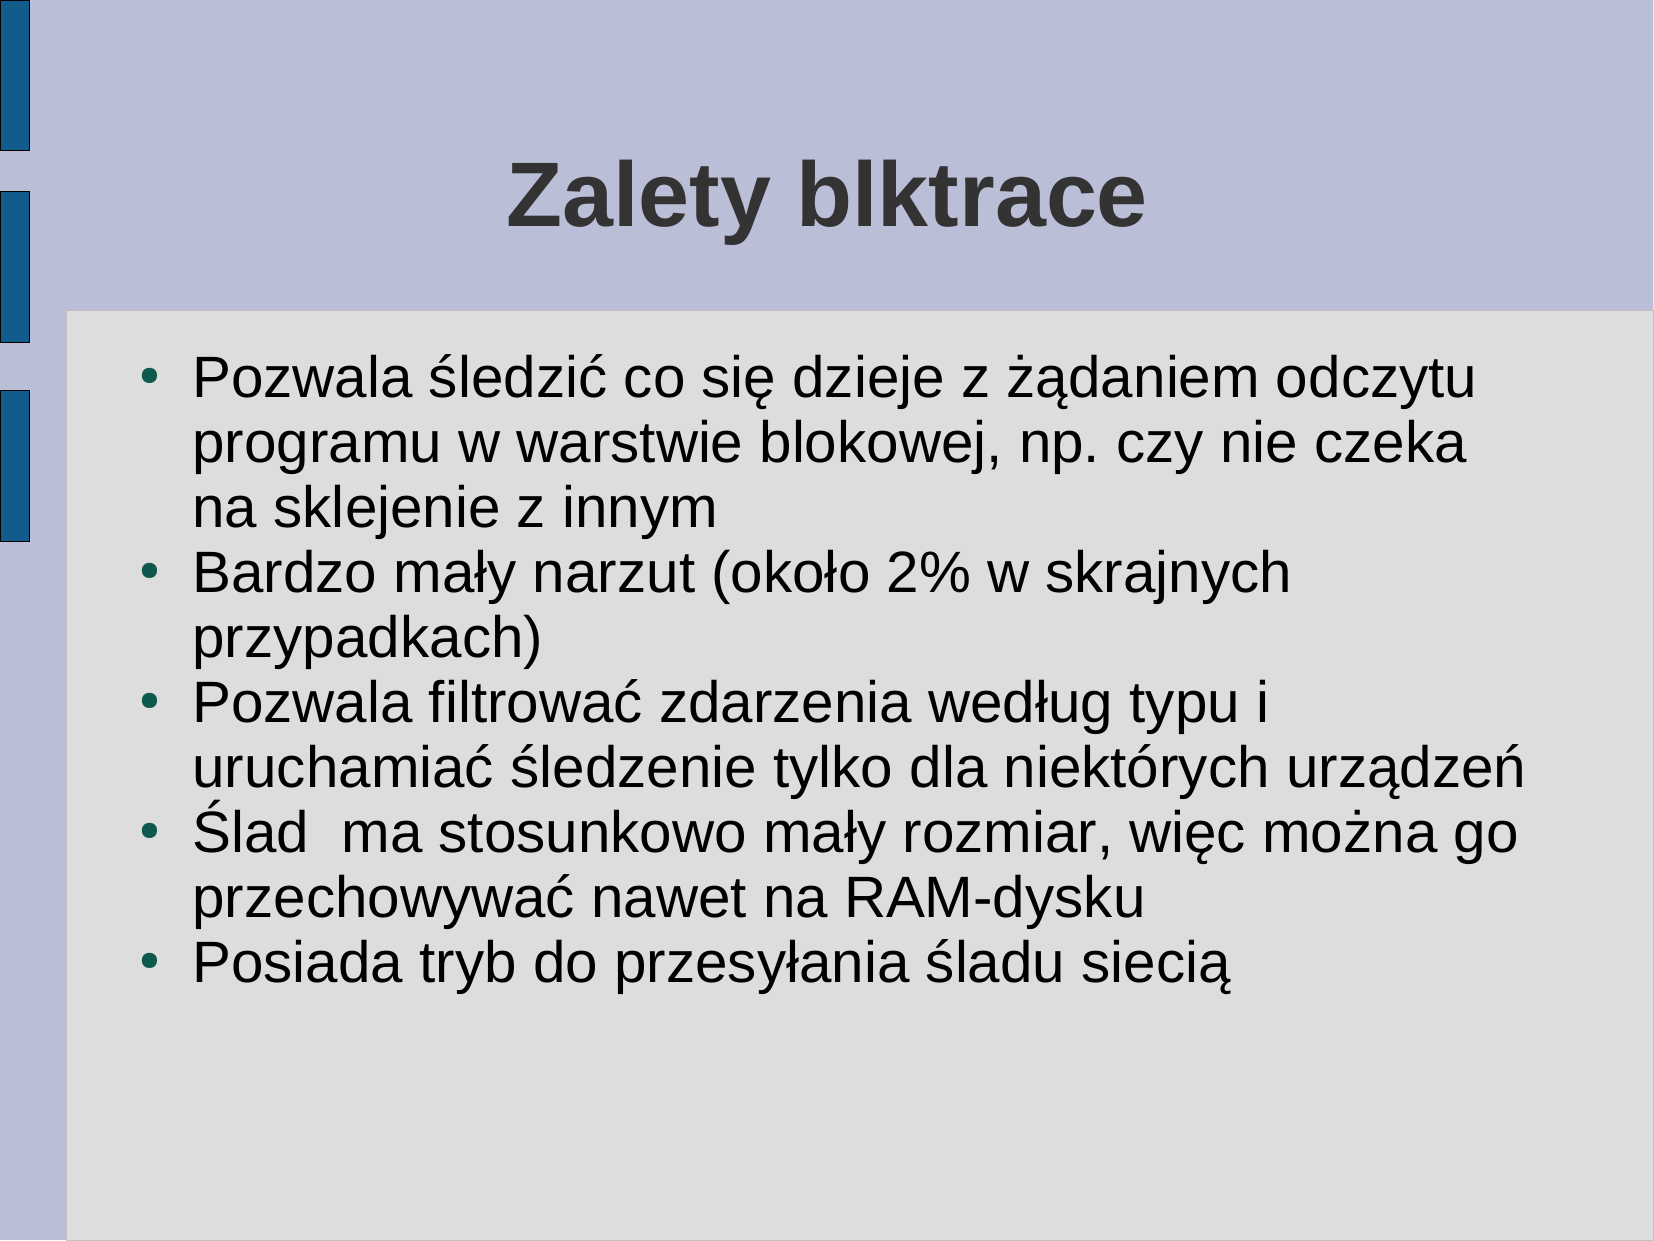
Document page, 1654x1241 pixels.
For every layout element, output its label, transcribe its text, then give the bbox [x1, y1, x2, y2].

title Zalety blktrace [121, 91, 1534, 299]
list Pozwala śledzić co się dzieje z żądaniem odczytu programu w warstwie blokowej, np. czy nie czeka na sklejenie z innym Bardzo mały narzut (około 2% w skrajnych przypadkach) Pozwala filtrować zdarzenia według typu i uruchamiać śledzenie tylko dla niektórych urządzeń Ślad ma stosunkowo mały rozmiar, więc można go przechowywać nawet na RAM-dysku Posiada tryb do przesyłania śladu siecią [121, 344, 1534, 1127]
